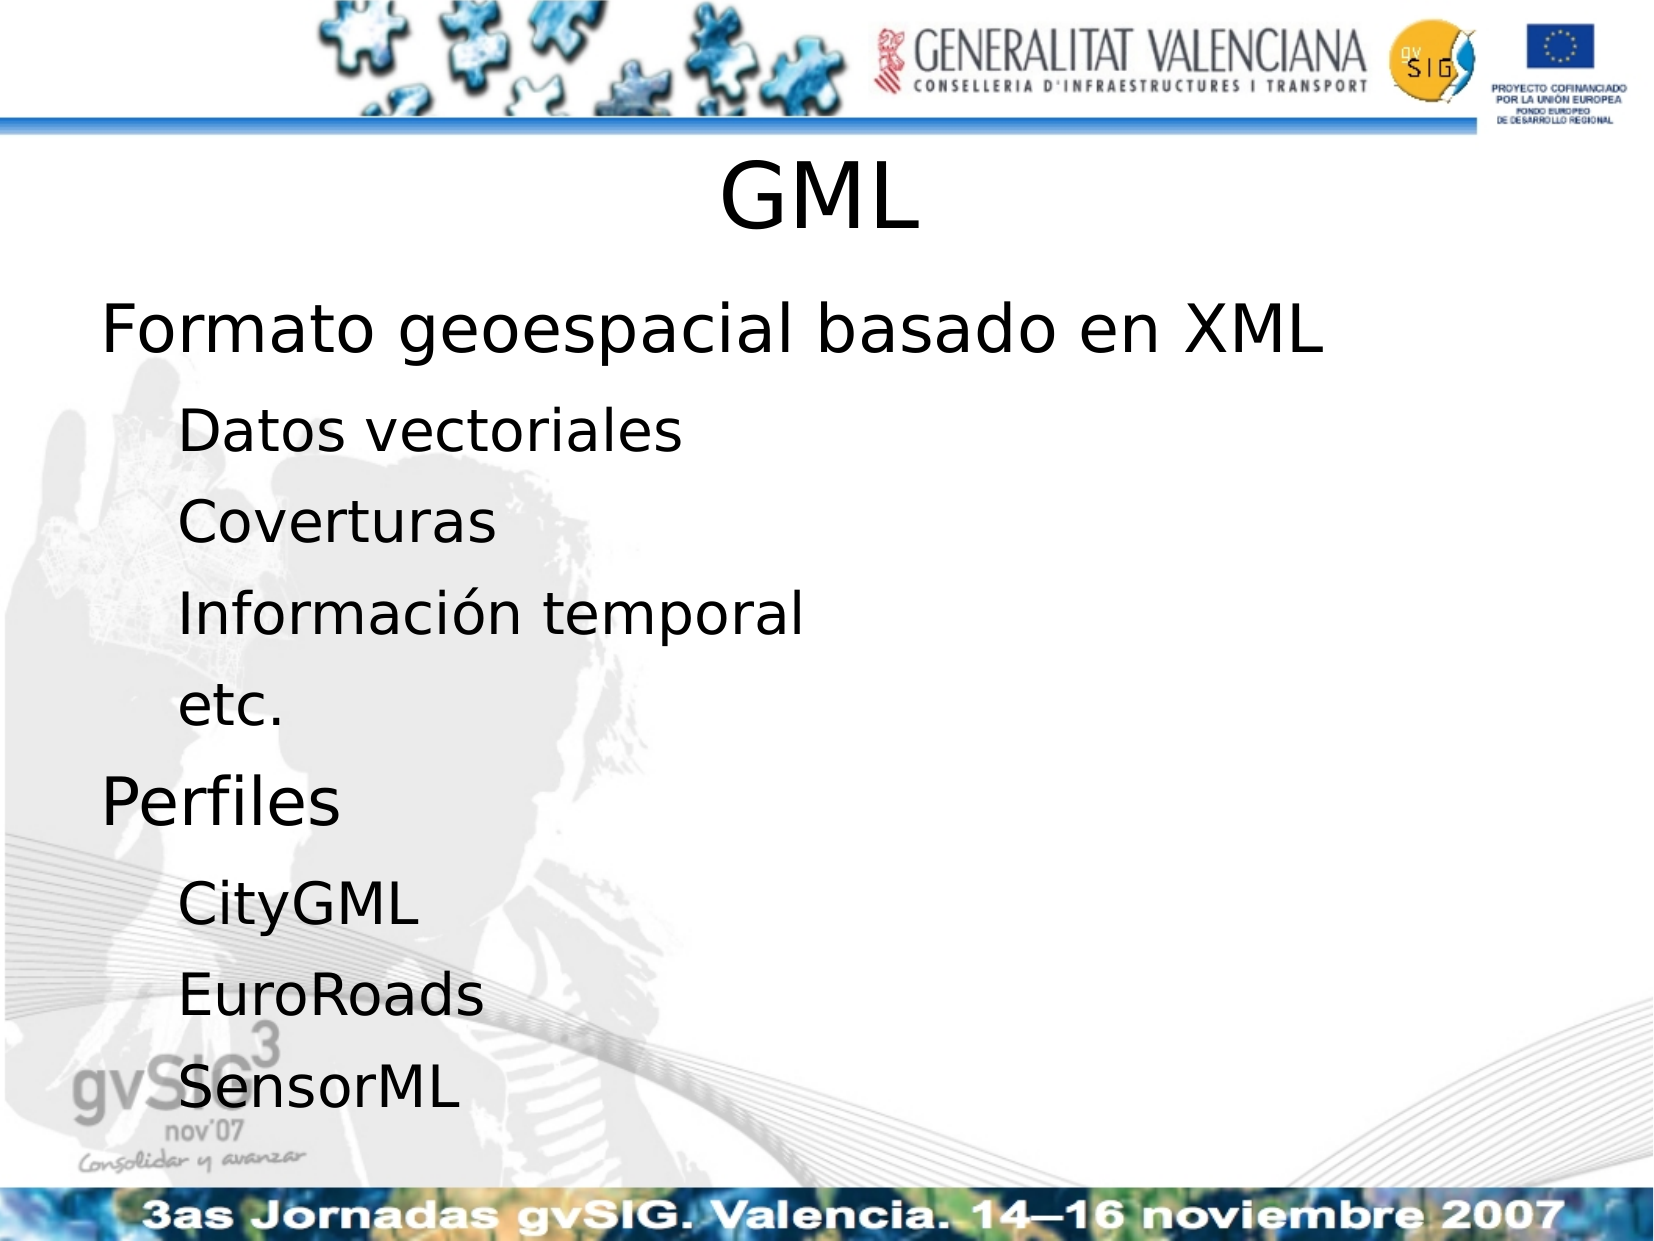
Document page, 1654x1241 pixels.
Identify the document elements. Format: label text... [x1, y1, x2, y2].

title GML [75, 92, 1563, 301]
list Formato geoespacial basado en XML Datos vectoriales Coverturas Información temporal etc. Perfiles CityGML EuroRoads SensorML [82, 290, 1571, 1121]
picture [0, 0, 1654, 1241]
